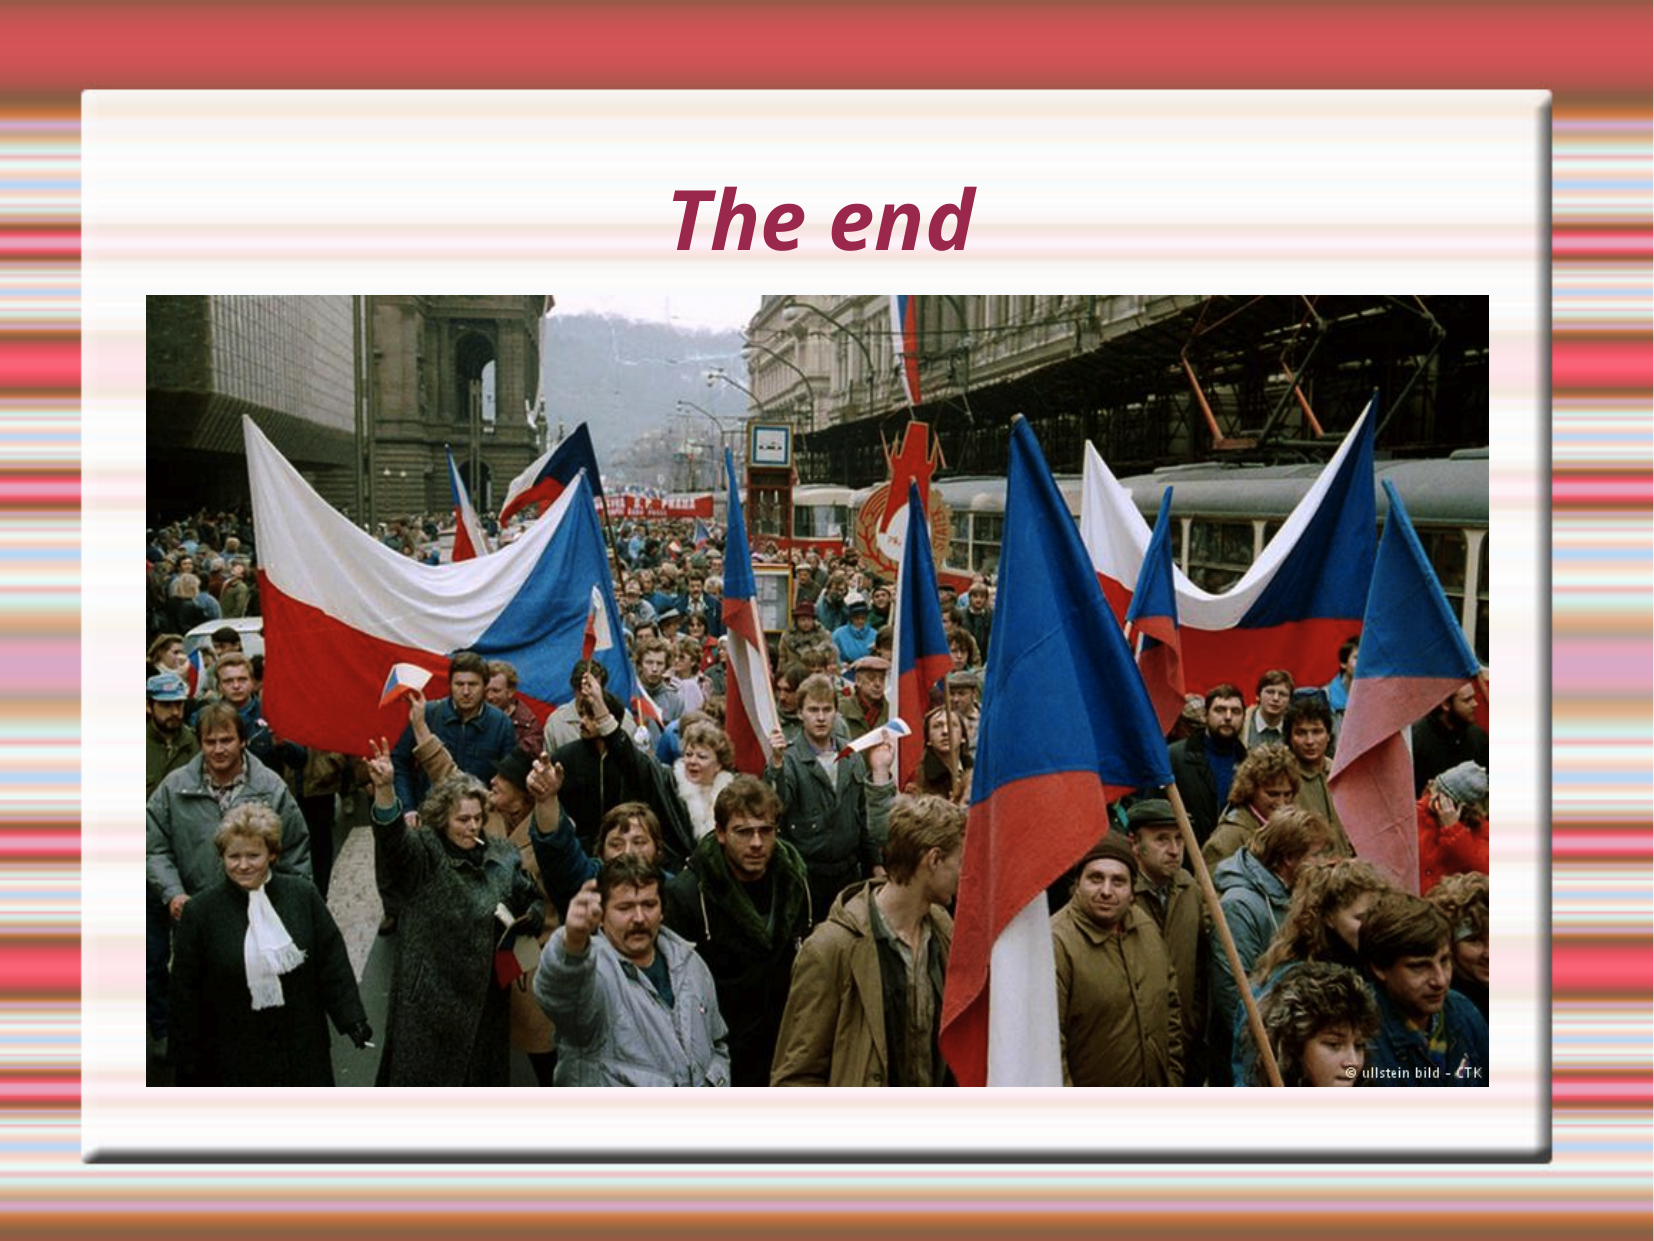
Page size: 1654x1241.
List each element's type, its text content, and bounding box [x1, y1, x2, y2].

title The end [121, 114, 1534, 322]
picture [0, 0, 1654, 1241]
